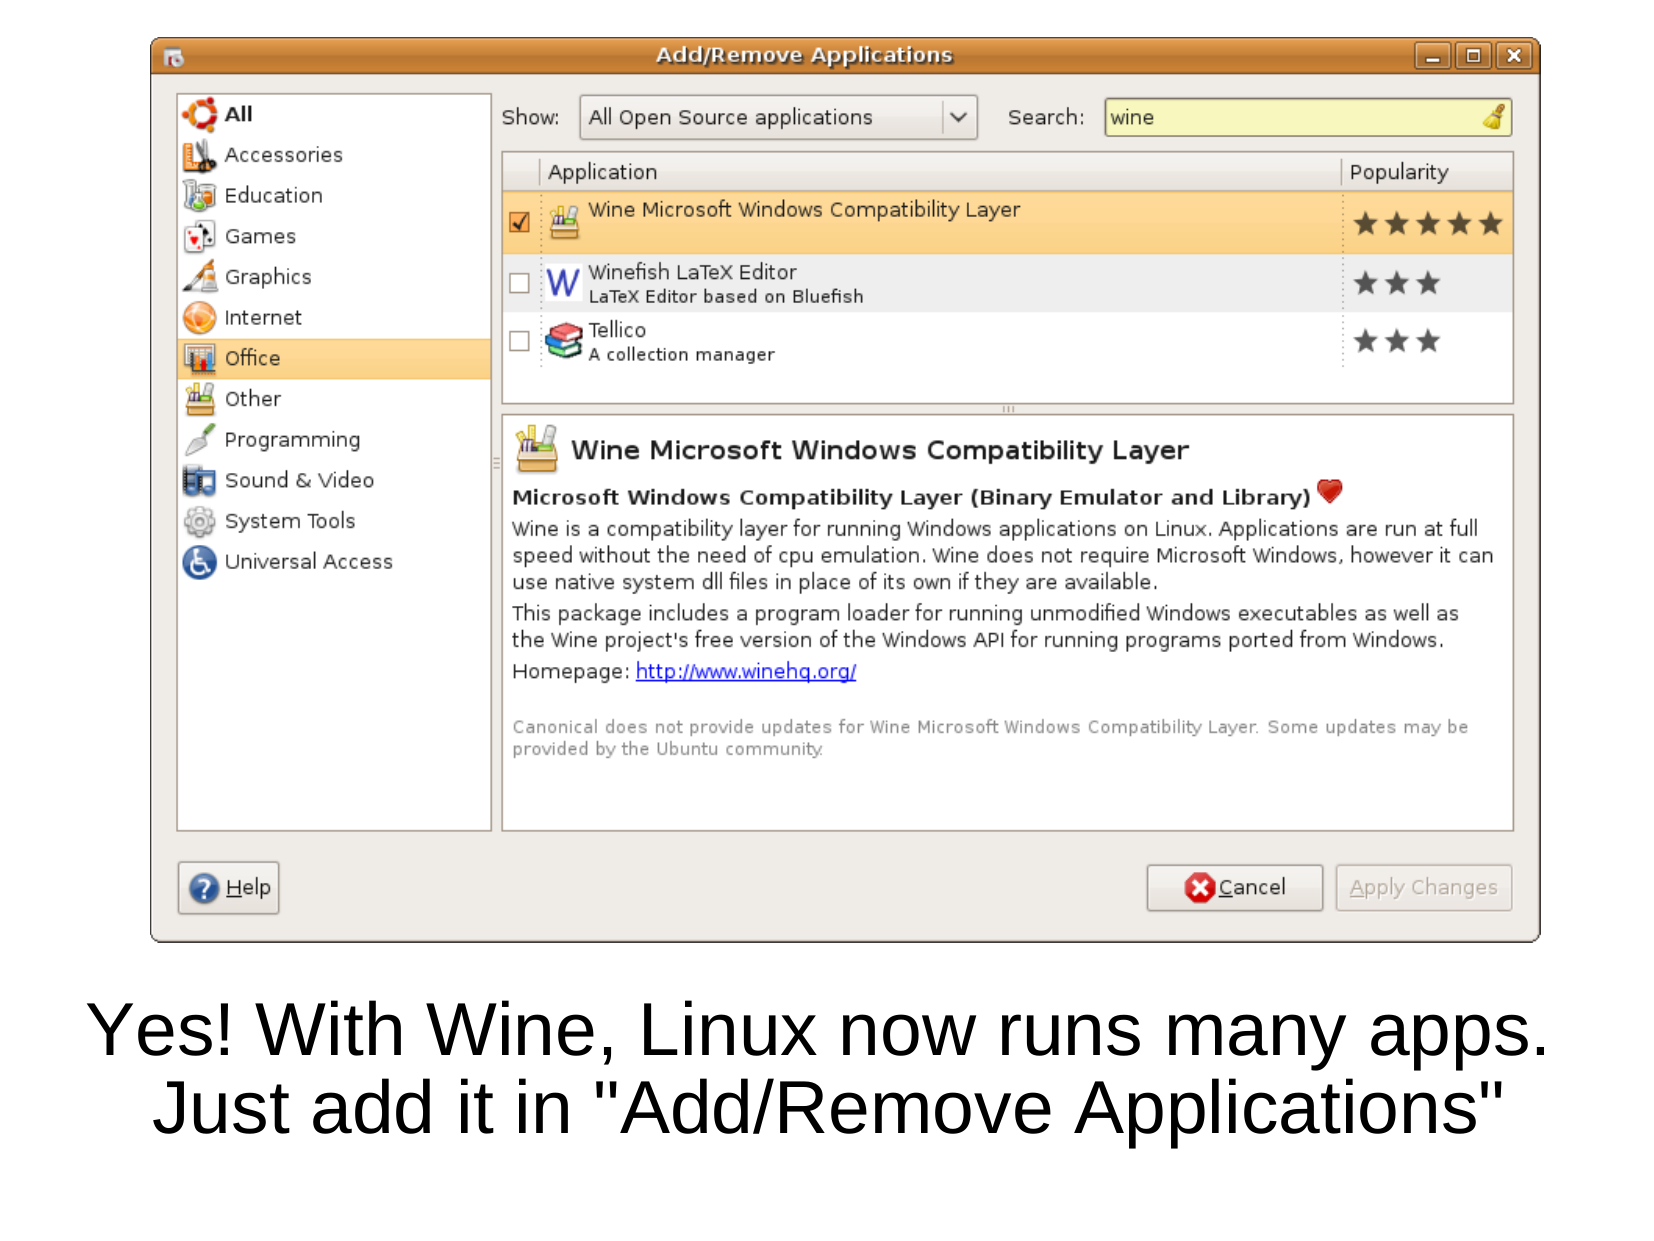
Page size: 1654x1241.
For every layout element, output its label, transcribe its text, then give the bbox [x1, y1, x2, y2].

picture [150, 37, 1541, 943]
title Yes! With Wine, Linux now runs many apps. Just add it in "Add/Remove Applications" [74, 975, 1563, 1168]
